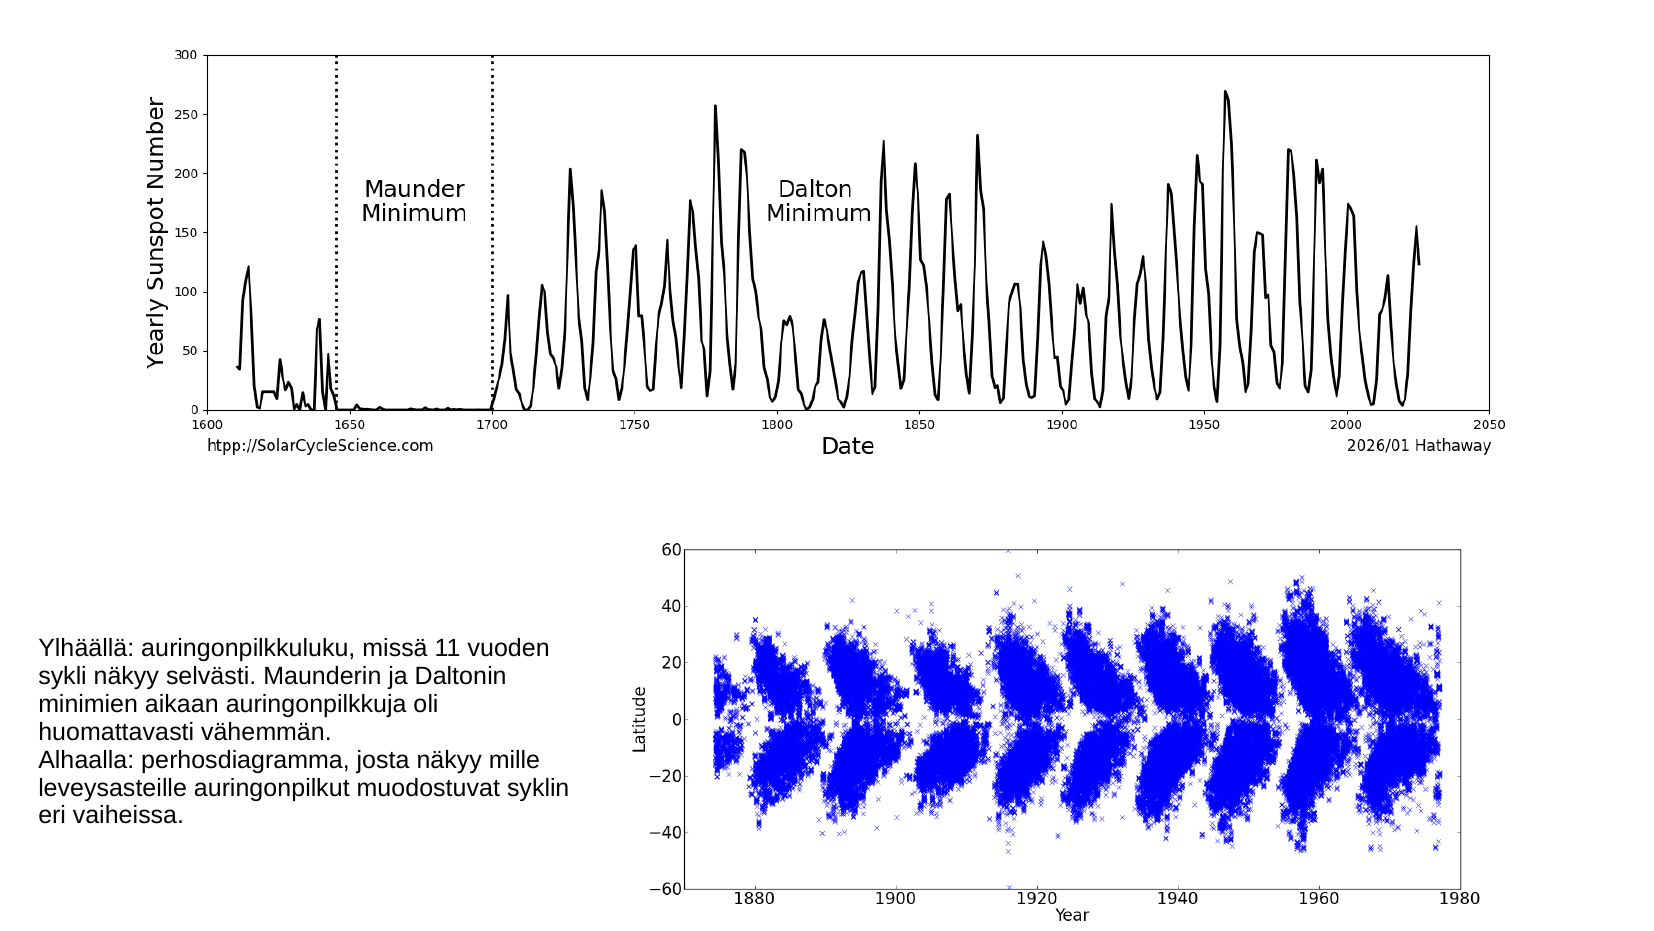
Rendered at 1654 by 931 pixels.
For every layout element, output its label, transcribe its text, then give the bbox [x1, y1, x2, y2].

picture [559, 507, 1560, 931]
text_box Ylhäällä: auringonpilkkuluku, missä 11 vuoden sykli näkyy selvästi. Maunderin ja Daltonin minimien aikaan auringonpilkkuja oli huomattavasti vähemmän. Alhaalla: perhosdiagramma, josta näkyy mille leveysasteille auringonpilkut muodostuvat syklin eri vaiheissa. [23, 625, 615, 837]
picture [0, 0, 1654, 460]
